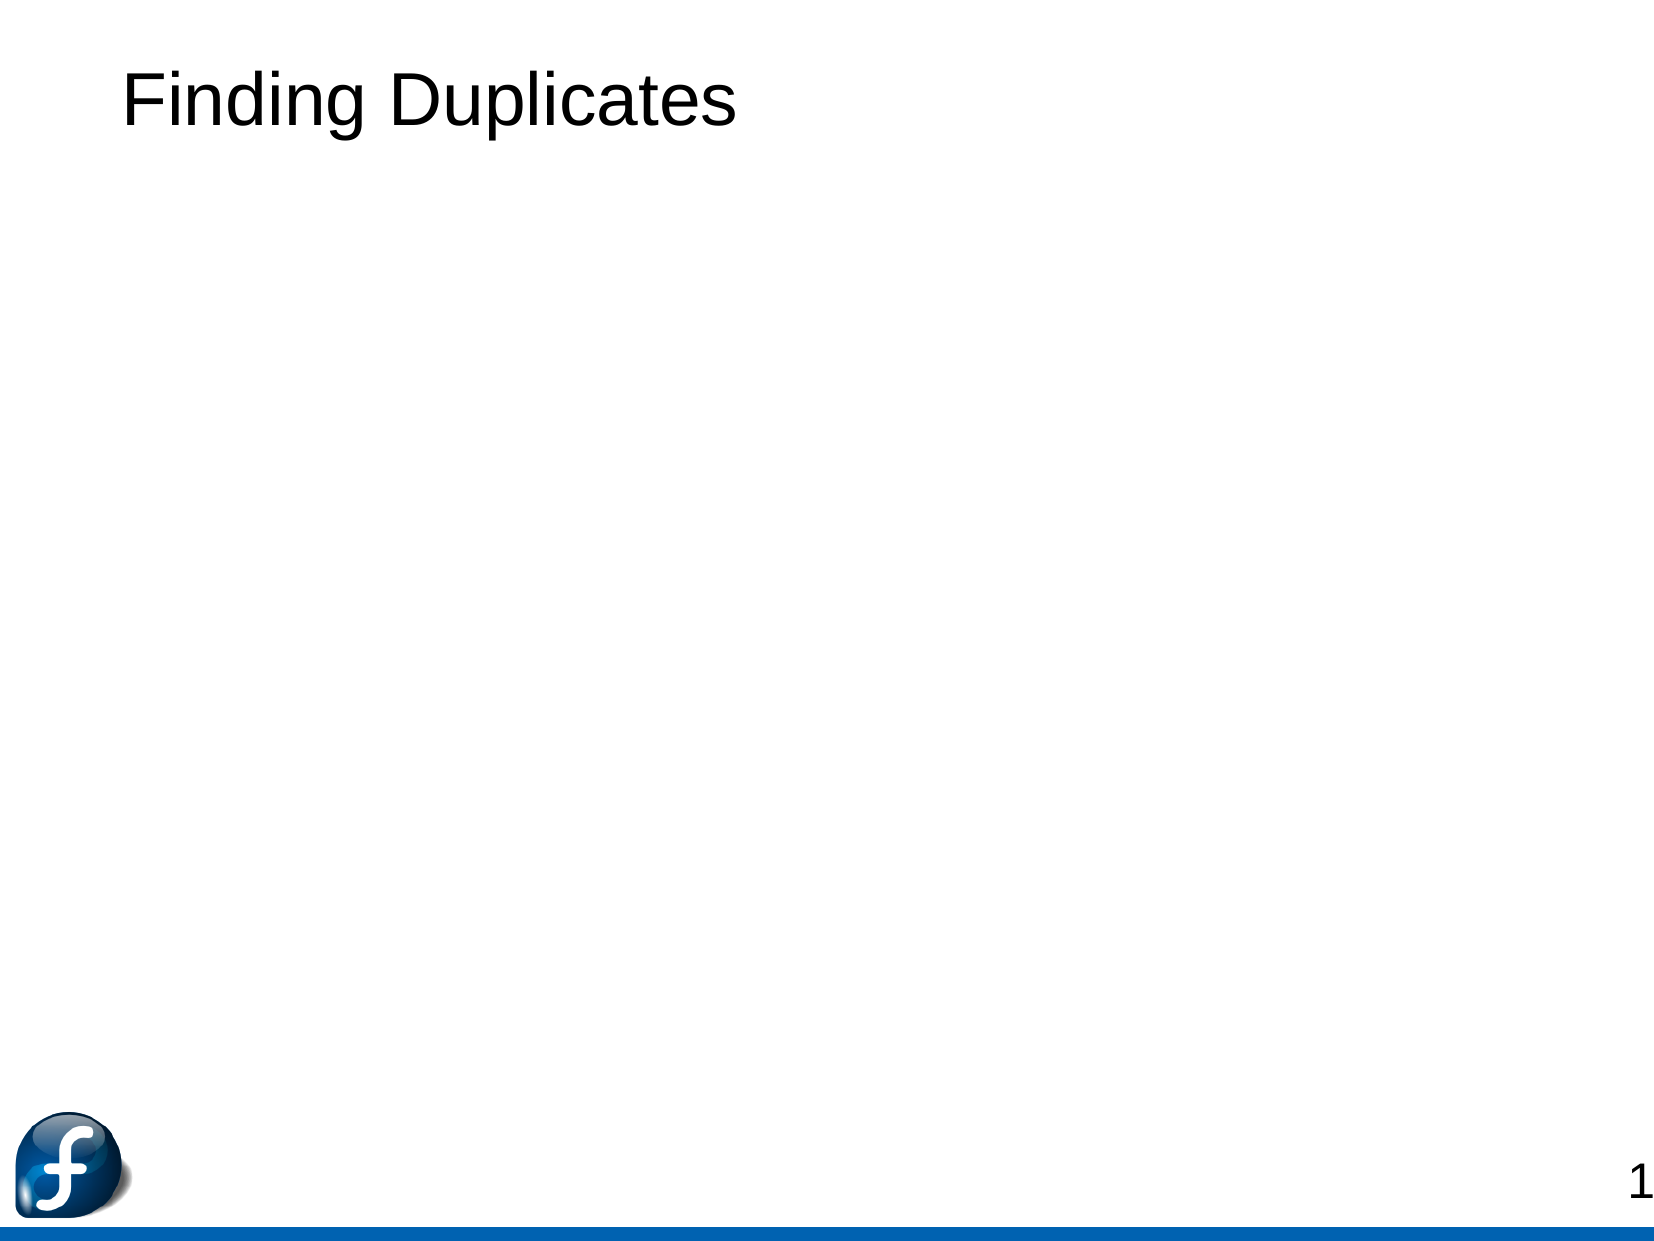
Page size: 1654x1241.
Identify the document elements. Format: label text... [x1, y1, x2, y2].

title Finding Duplicates [121, 37, 1533, 161]
text_box 11 [1454, 1153, 1653, 1216]
picture [11, 1105, 133, 1227]
